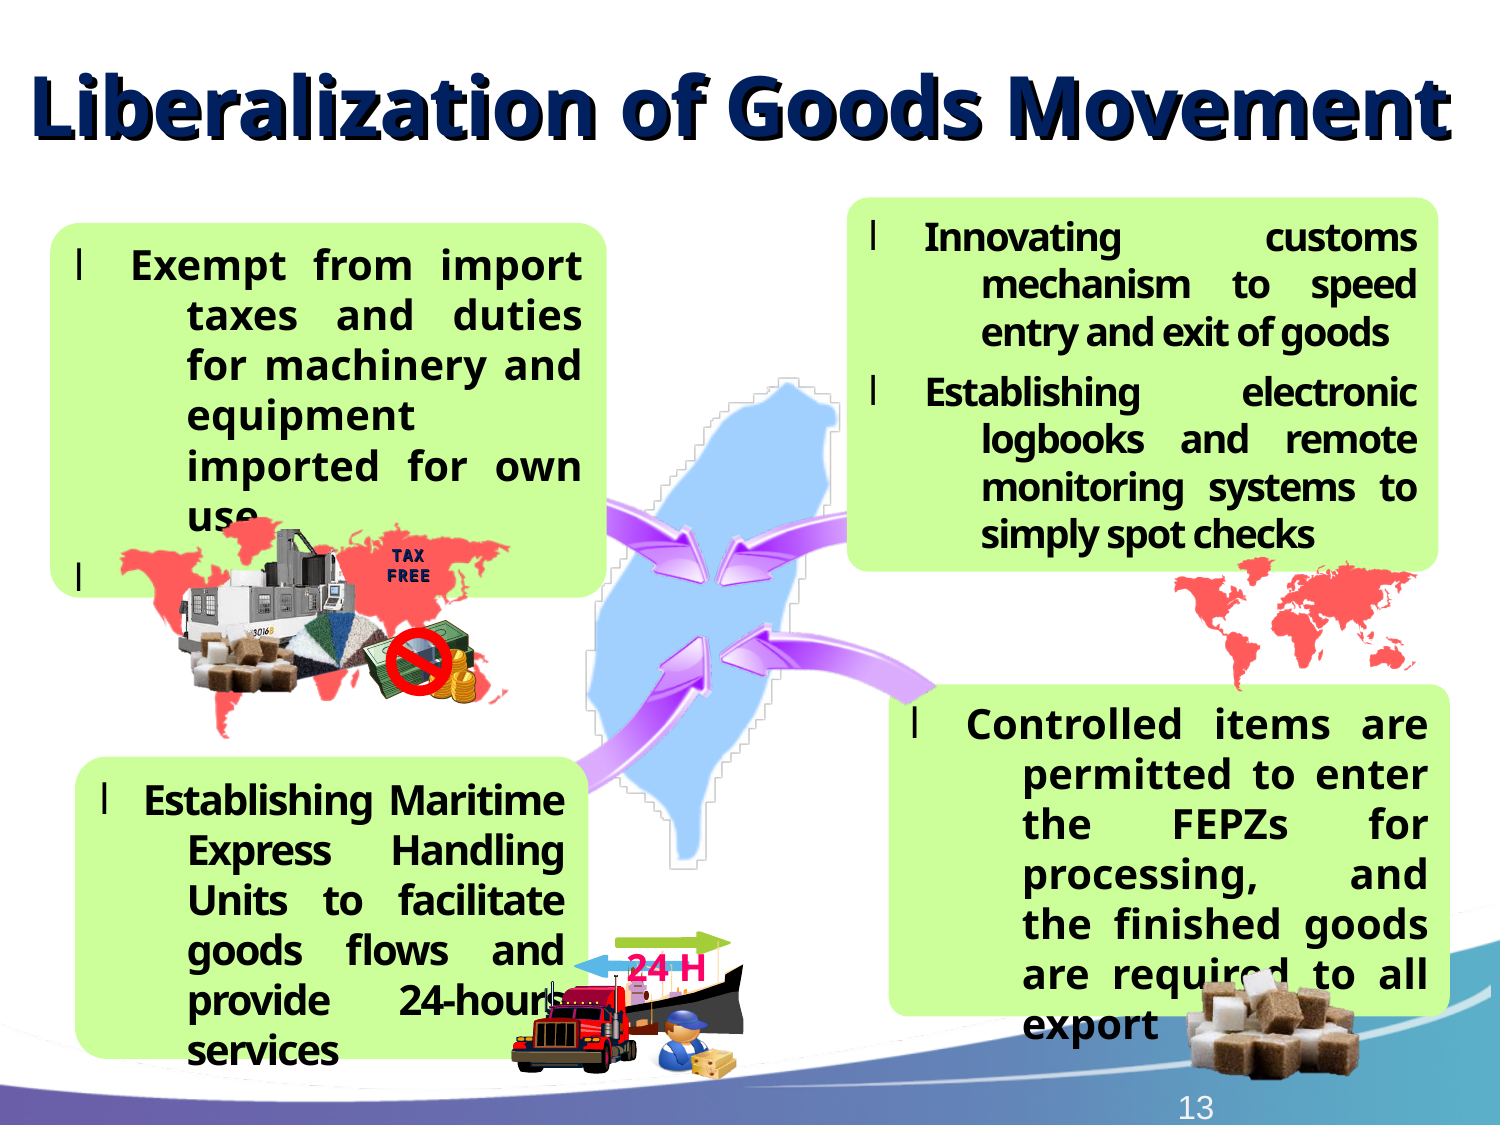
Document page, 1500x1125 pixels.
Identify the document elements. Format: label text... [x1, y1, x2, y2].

picture [116, 372, 974, 881]
text_box Innovating customs mechanism to speed entry and exit of goods Establishing electronic logbooks and remote monitoring systems to simply spot checks [846, 197, 1439, 572]
picture [647, 1006, 737, 1081]
text_box Controlled items are permitted to enter the FEPZs for processing, and the finished goods are required to all export [888, 684, 1450, 1017]
text_box TAX FREE [356, 538, 460, 593]
text_box Establishing Maritime Express Handling Units to facilitate goods flows and provide 24-hours services [75, 756, 589, 1059]
text_box 24 H [611, 937, 723, 997]
text_box [637, 964, 744, 1035]
text_box [385, 627, 453, 697]
text_box Exempt from import taxes and duties for machinery and equipment imported for own use [50, 222, 607, 598]
picture [1171, 556, 1422, 697]
picture [1184, 962, 1368, 1084]
picture [511, 931, 731, 1074]
text_box Liberalization of Goods Movement [0, 26, 1500, 179]
